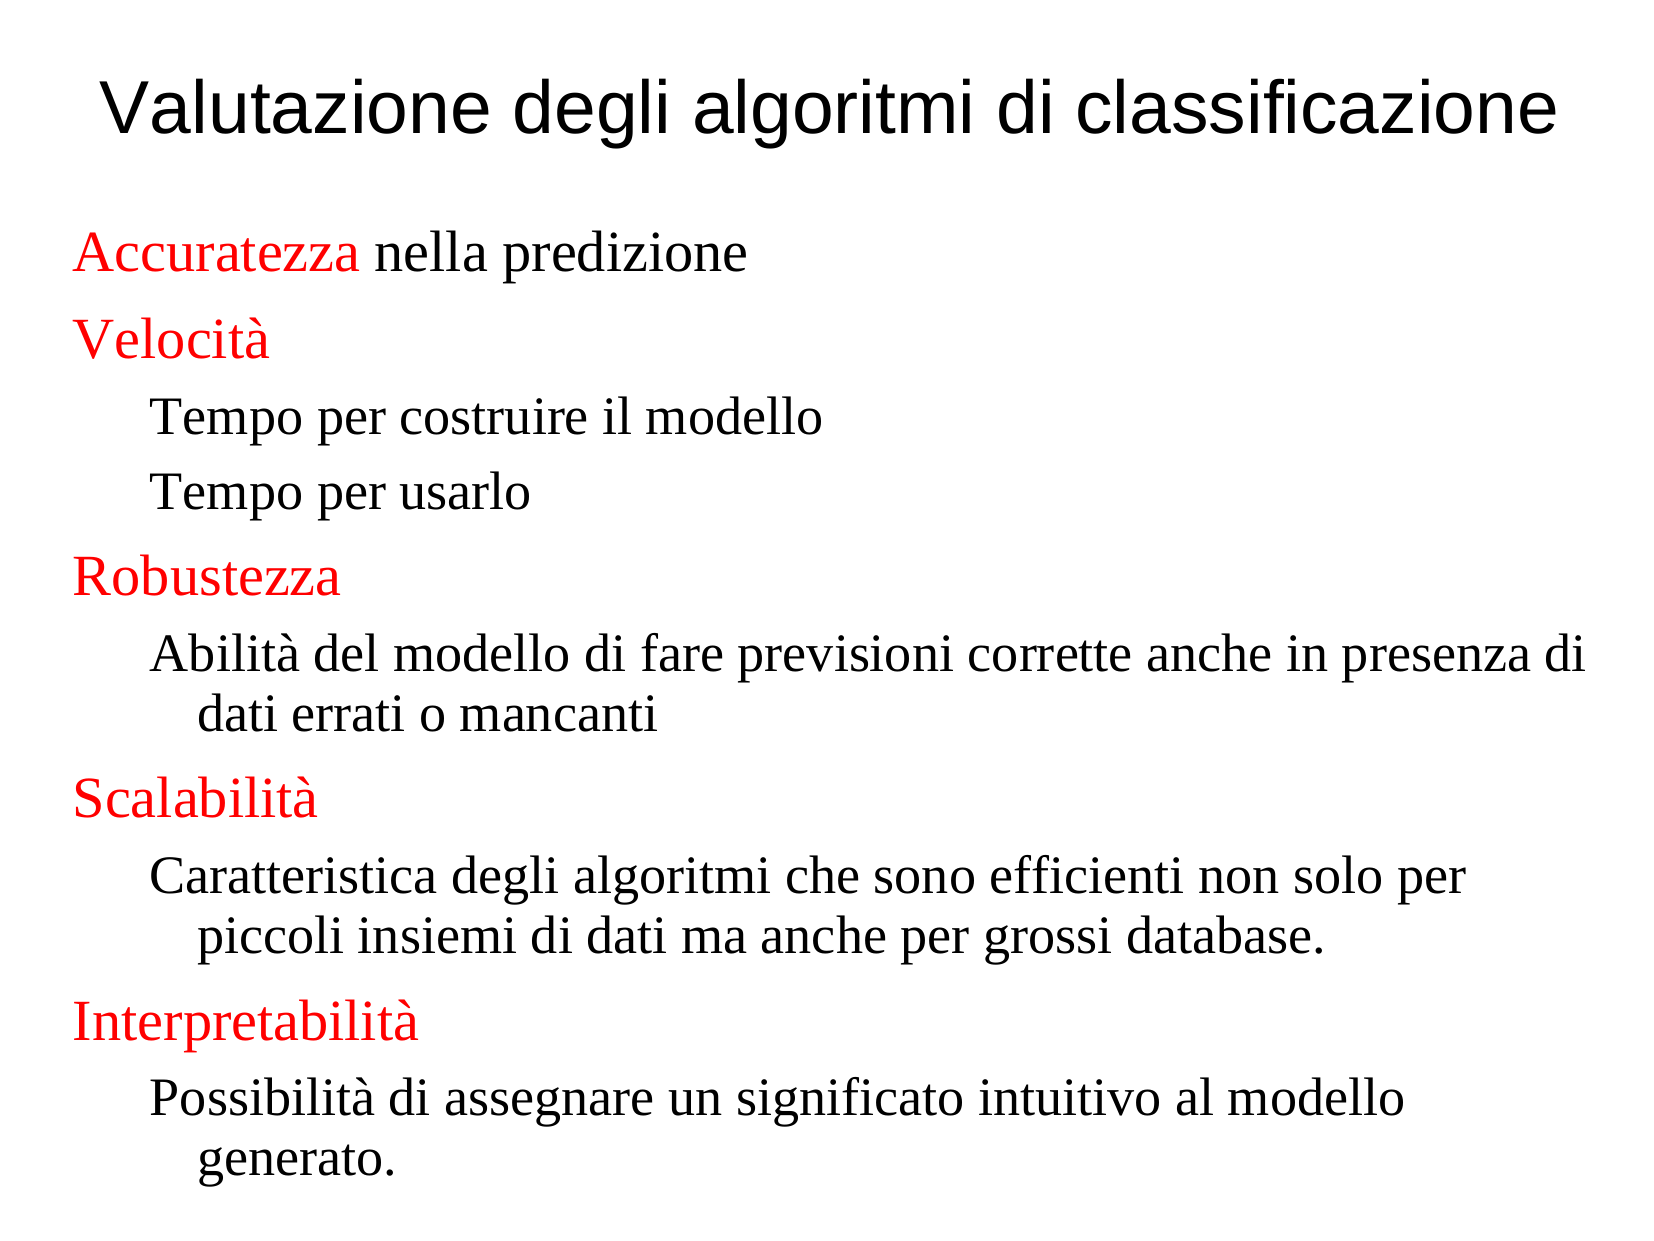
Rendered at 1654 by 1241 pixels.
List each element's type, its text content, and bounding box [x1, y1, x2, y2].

title Valutazione degli algoritmi di classificazione [52, 42, 1608, 173]
list Accuratezza nella predizione Velocità Tempo per costruire il modello Tempo per usarlo Robustezza Abilità del modello di fare previsioni corrette anche in presenza di dati errati o mancanti Scalabilità Caratteristica degli algoritmi che sono efficienti non solo per piccoli insiemi di dati ma anche per grossi database. Interpretabilità Possibilità di assegnare un significato intuitivo al modello generato. [55, 219, 1605, 1193]
